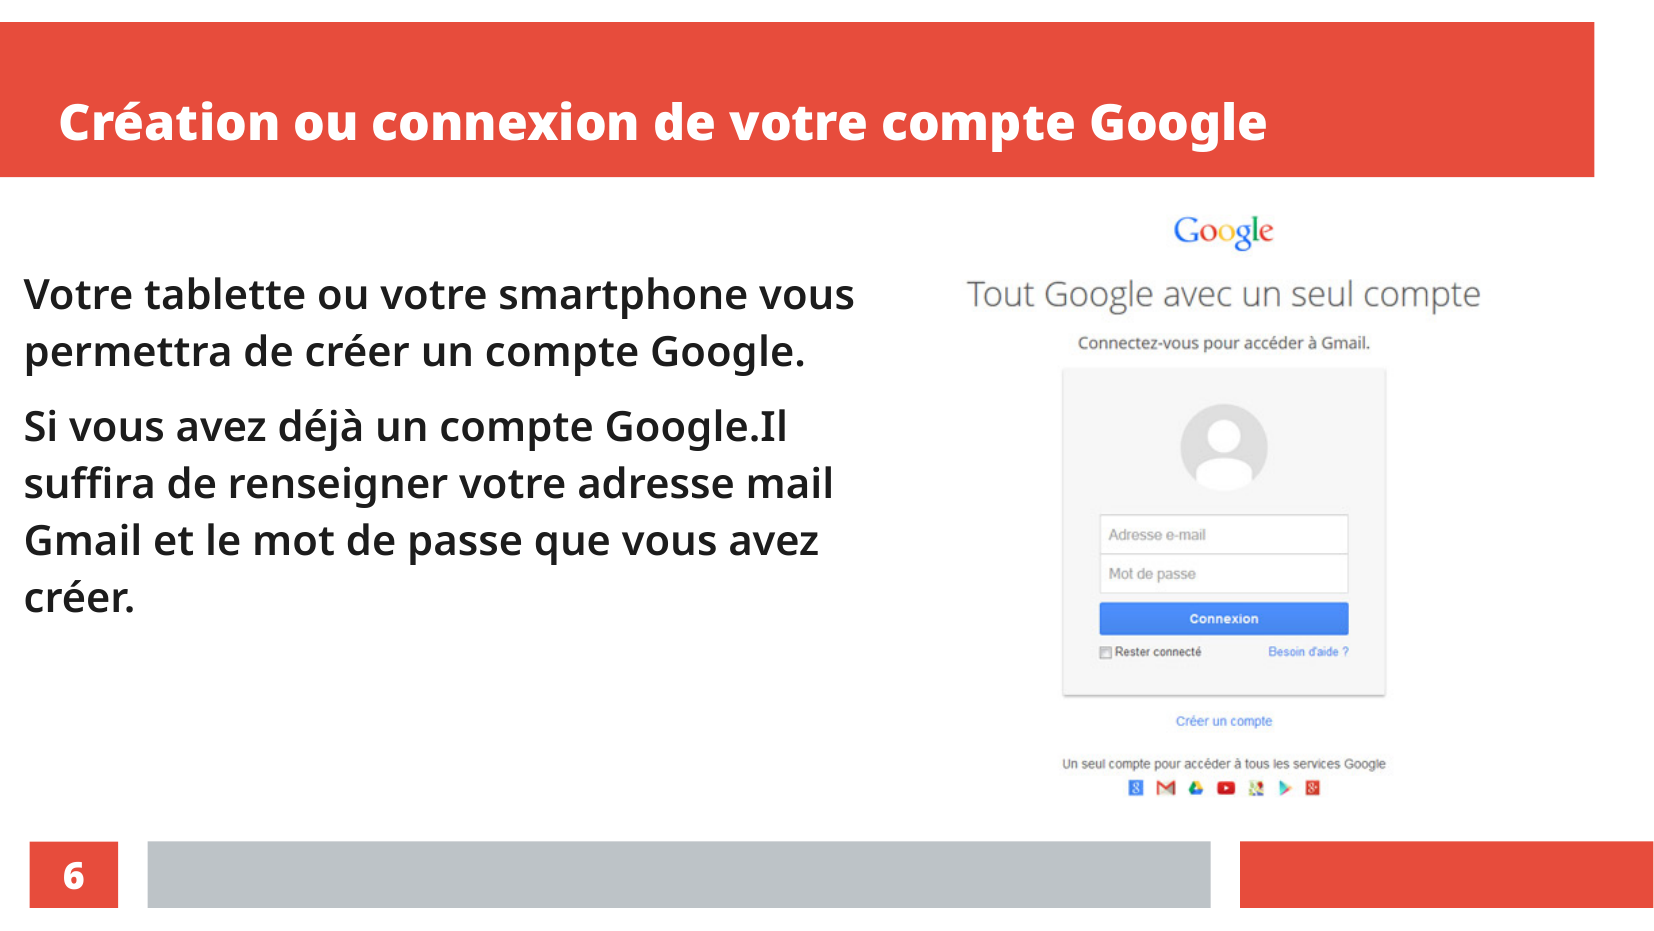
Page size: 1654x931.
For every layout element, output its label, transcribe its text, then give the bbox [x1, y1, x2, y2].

list Votre tablette ou votre smartphone vous permettra de créer un compte Google. Si vous avez déjà un compte Google.Il suffira de renseigner votre adresse mail Gmail et le mot de passe que vous avez créer. [23, 191, 875, 768]
picture [950, 204, 1495, 812]
title Création ou connexion de votre compte Google [59, 44, 1595, 156]
